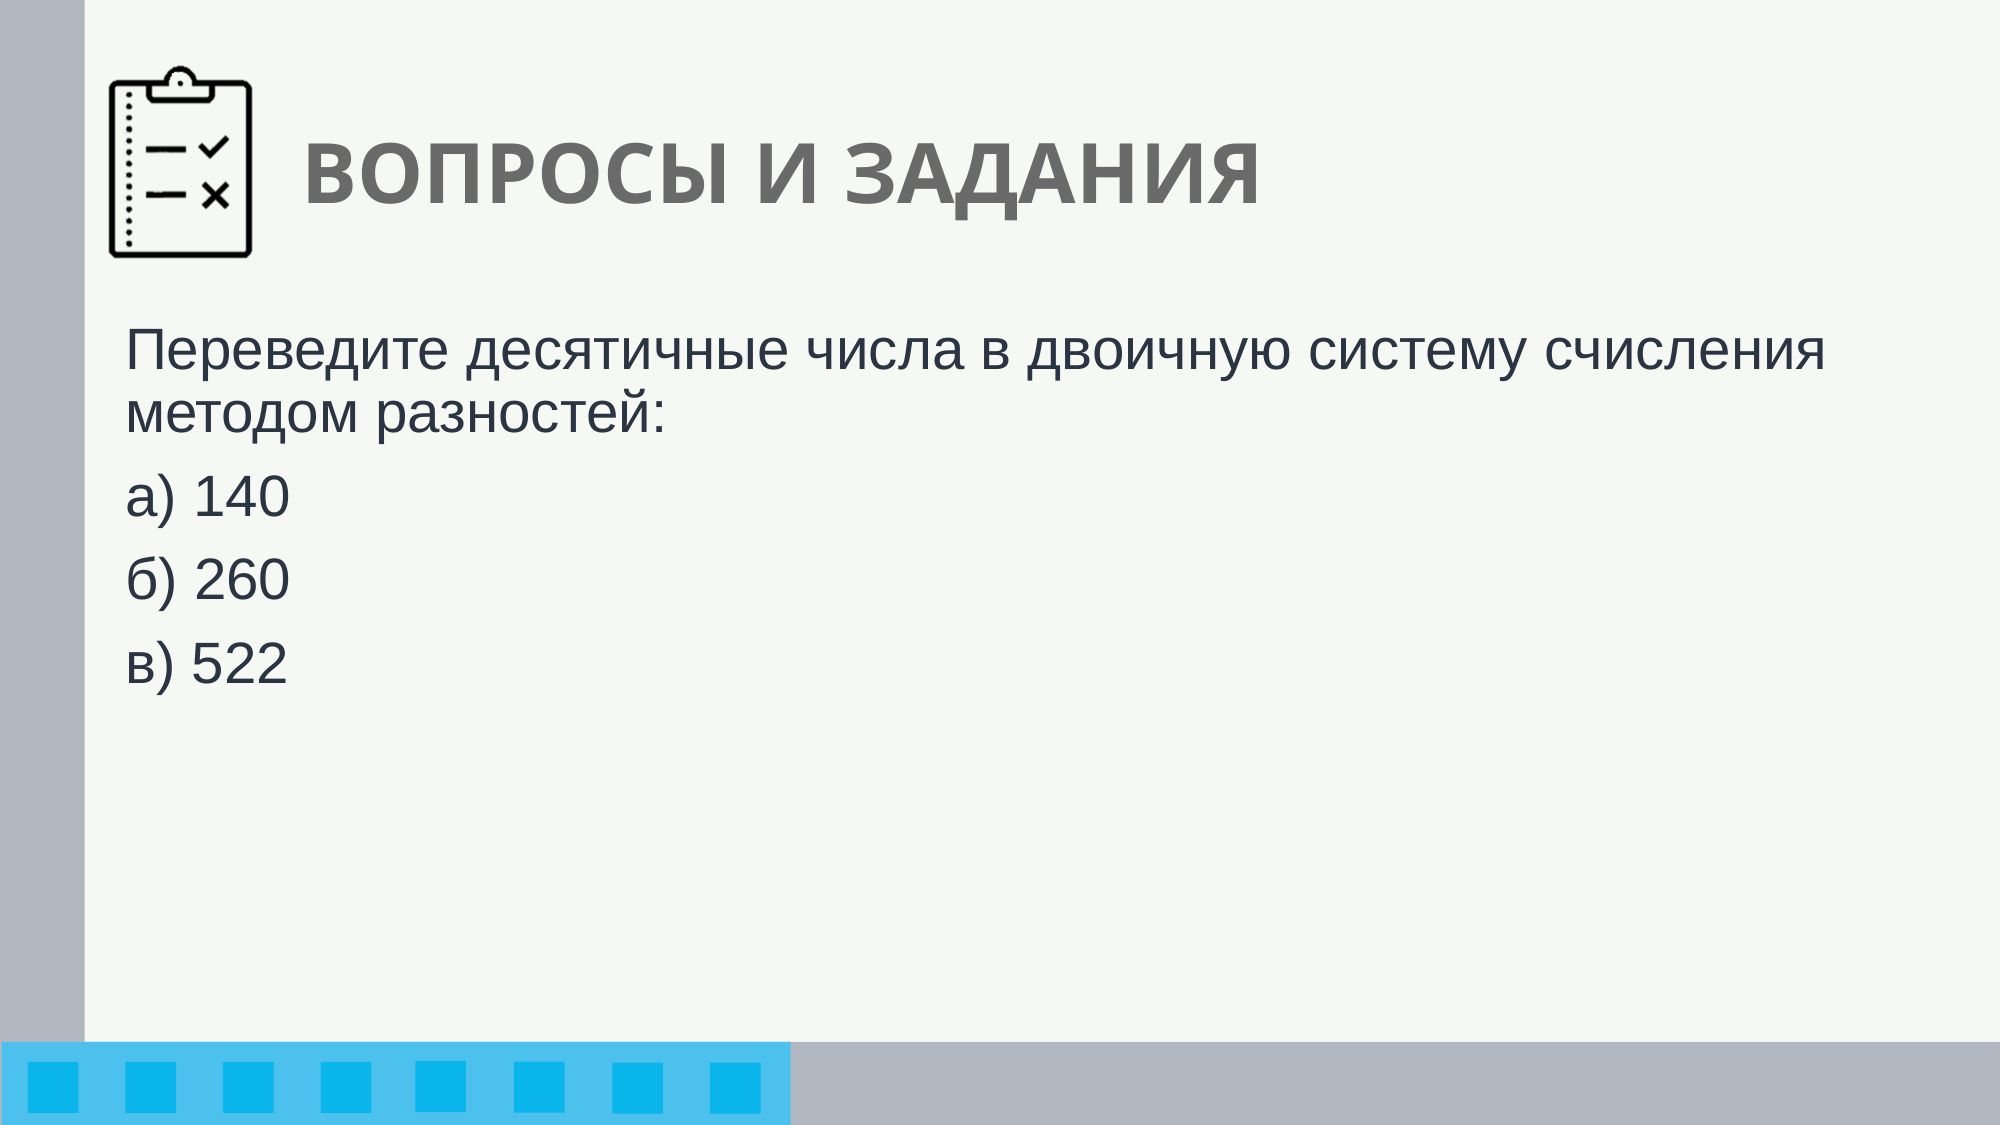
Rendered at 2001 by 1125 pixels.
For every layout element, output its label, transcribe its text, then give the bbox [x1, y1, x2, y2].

picture [85, 54, 286, 286]
title ВОПРОСЫ И ЗАДАНИЯ [285, 67, 1892, 286]
list Переведите десятичные числа в двоичную систему счисления методом разностей: а) 140 б) 260 в) 522 [110, 311, 1892, 1058]
